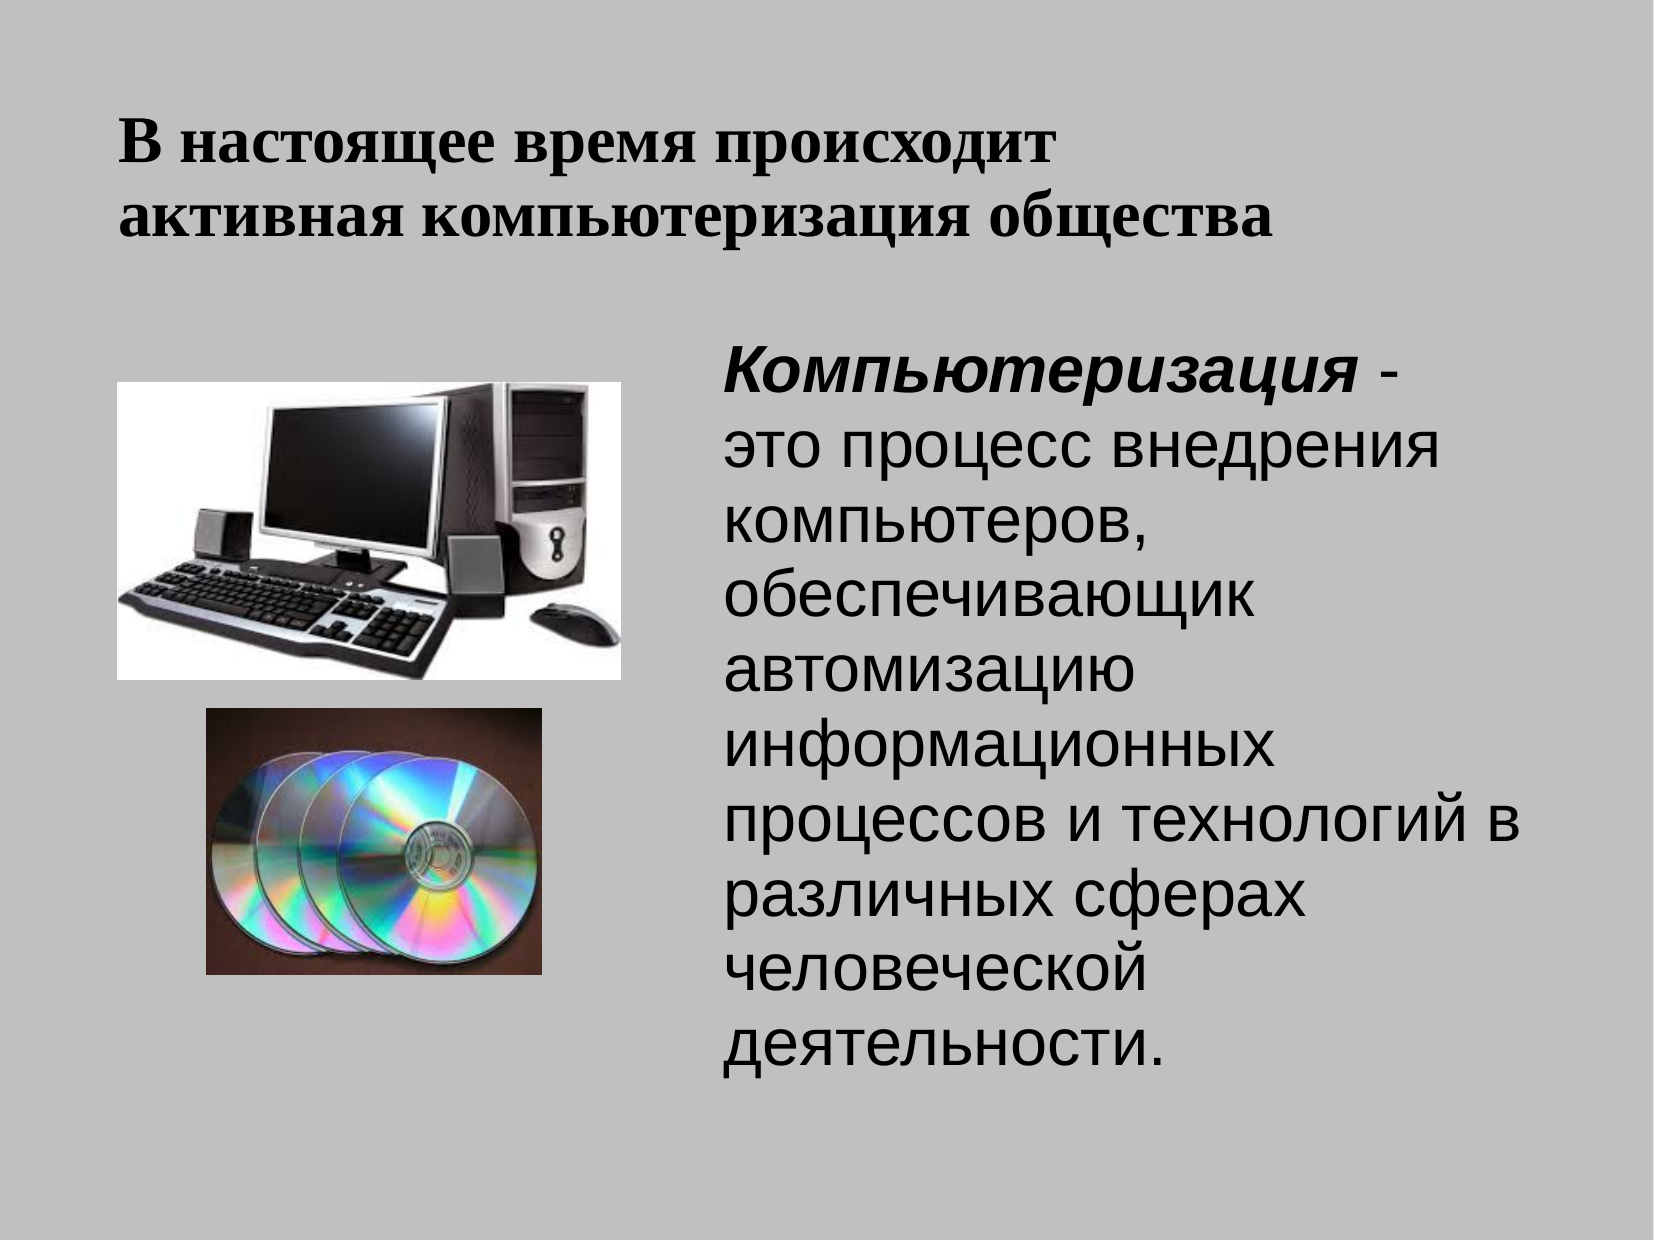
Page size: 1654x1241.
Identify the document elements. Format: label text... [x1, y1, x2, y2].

text_box Компьютеризация - это процесс внедрения компьютеров, обеспечивающик автомизацию информационных процессов и технологий в различных сферах человеческой деятельности. [708, 324, 1625, 1088]
title В настоящее время происходит активная компьютеризация общества [118, 88, 1506, 266]
picture [117, 382, 621, 680]
picture [206, 708, 542, 975]
